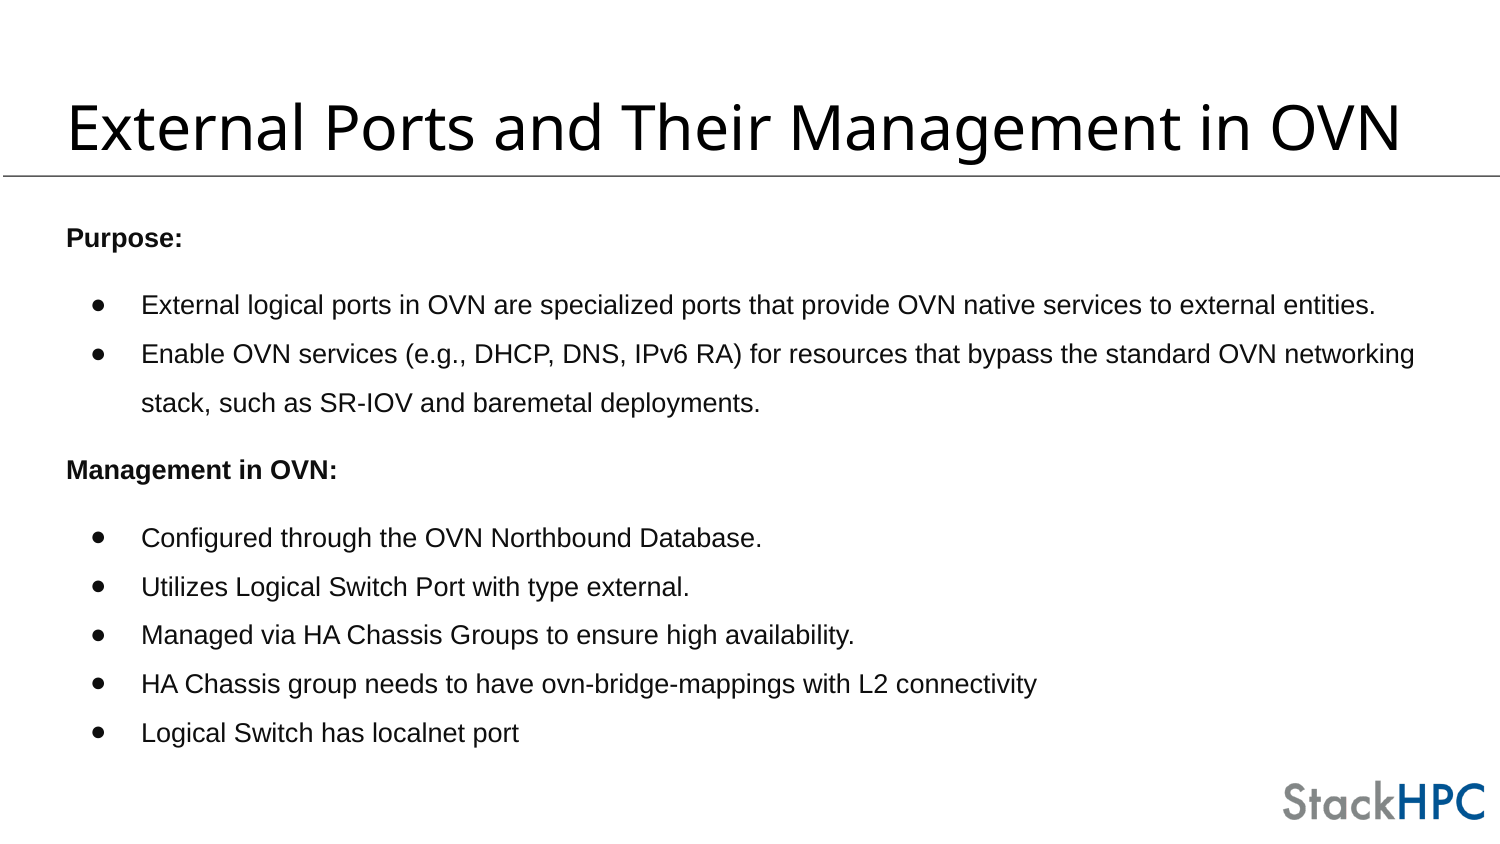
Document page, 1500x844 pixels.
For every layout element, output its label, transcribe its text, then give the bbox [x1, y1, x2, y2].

picture [1279, 769, 1488, 834]
title External Ports and Their Management in OVN [51, 72, 1449, 167]
list Purpose: External logical ports in OVN are specialized ports that provide OVN native services to external entities. Enable OVN services (e.g., DHCP, DNS, IPv6 RA) for resources that bypass the standard OVN networking stack, such as SR-IOV and baremetal deployments. Management in OVN: Configured through the OVN Northbound Database. Utilizes Logical Switch Port with type external. Managed via HA Chassis Groups to ensure high availability. HA Chassis group needs to have ovn-bridge-mappings with L2 connectivity Logical Switch has localnet port [51, 189, 1449, 750]
